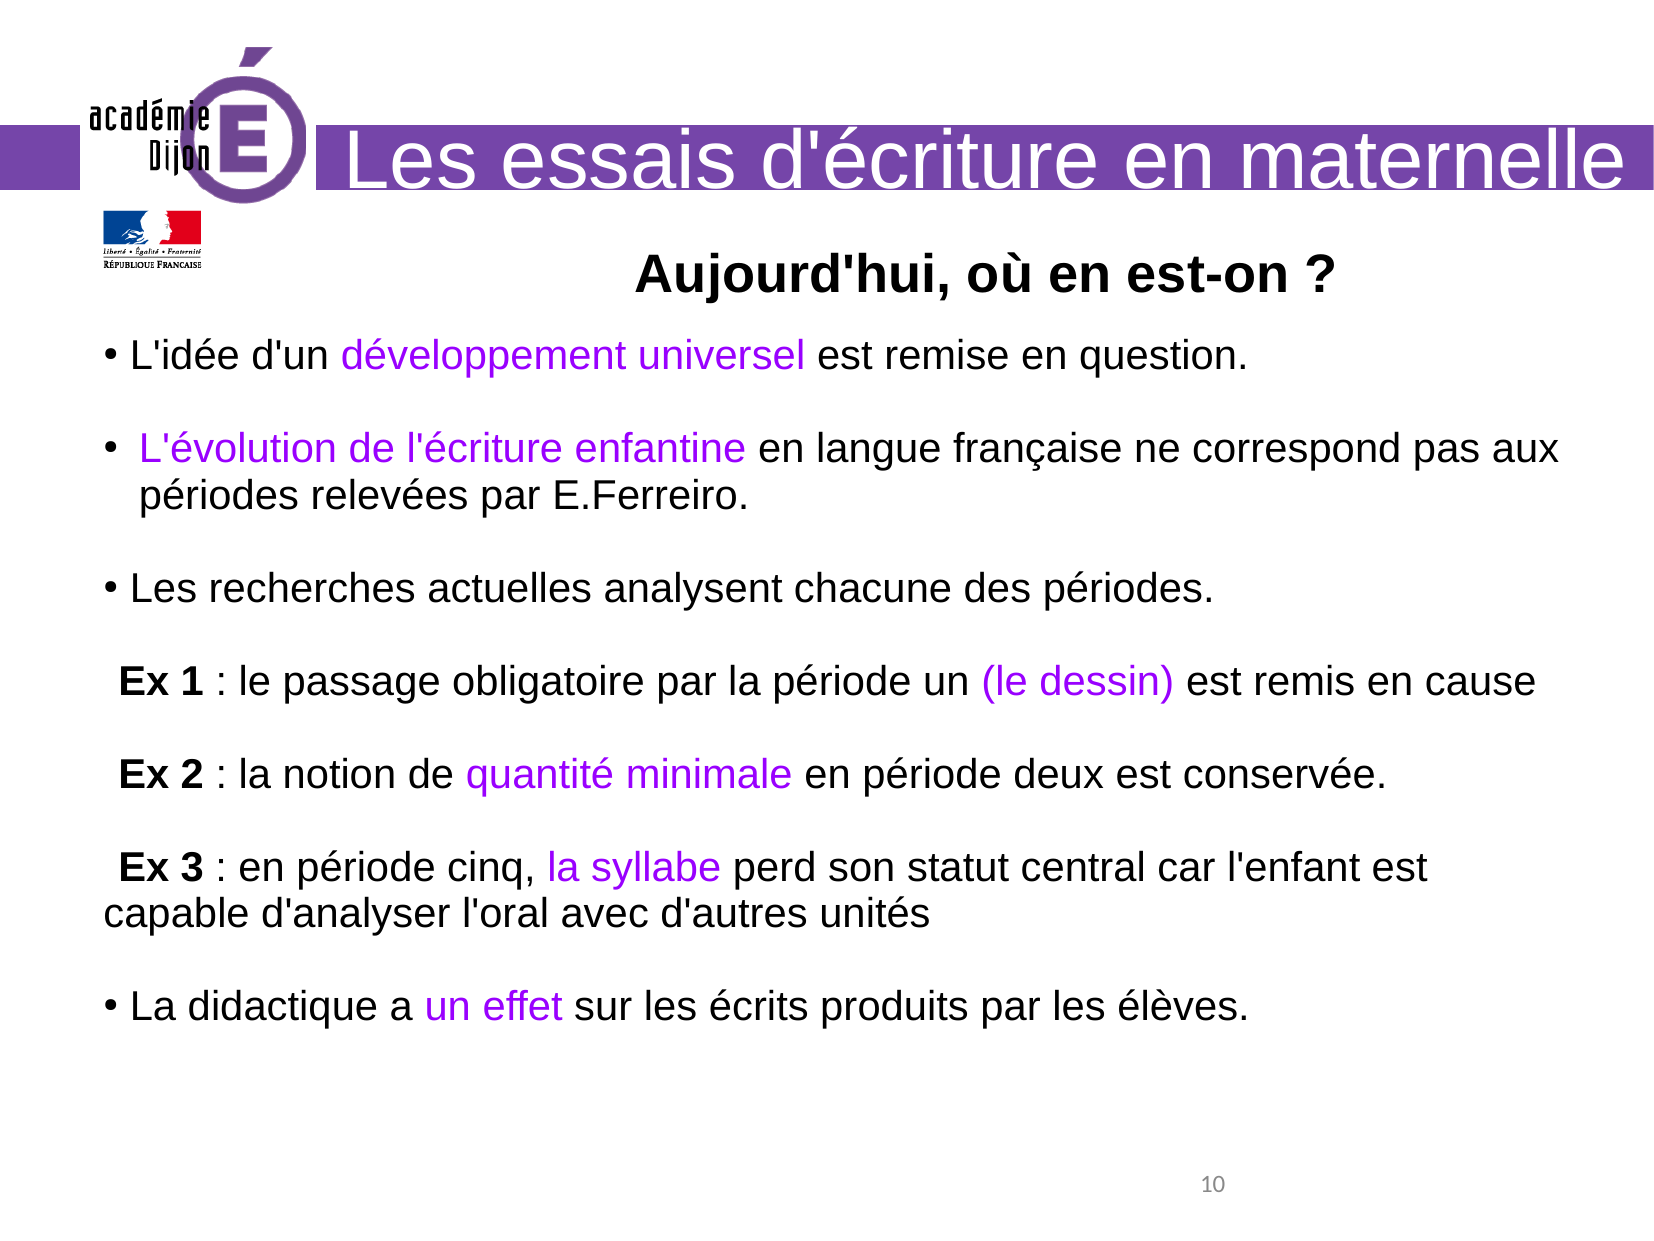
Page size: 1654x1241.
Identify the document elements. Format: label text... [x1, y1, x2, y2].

text_box L'idée d'un développement universel est remise en question. L'évolution de l'écriture enfantine en langue française ne correspond pas aux périodes relevées par E.Ferreiro. Les recherches actuelles analysent chacune des périodes. Ex 1 : le passage obligatoire par la période un (le dessin) est remis en cause Ex 2 : la notion de quantité minimale en période deux est conservée. Ex 3 : en période cinq, la syllabe perd son statut central car l'enfant est capable d'analyser l'oral avec d'autres unités La didactique a un effet sur les écrits produits par les élèves. [88, 324, 1595, 1087]
title Les essais d'écriture en maternelle [236, 100, 1654, 219]
picture [90, 47, 306, 268]
text_box Aujourd'hui, où en est-on ? [620, 236, 1388, 324]
